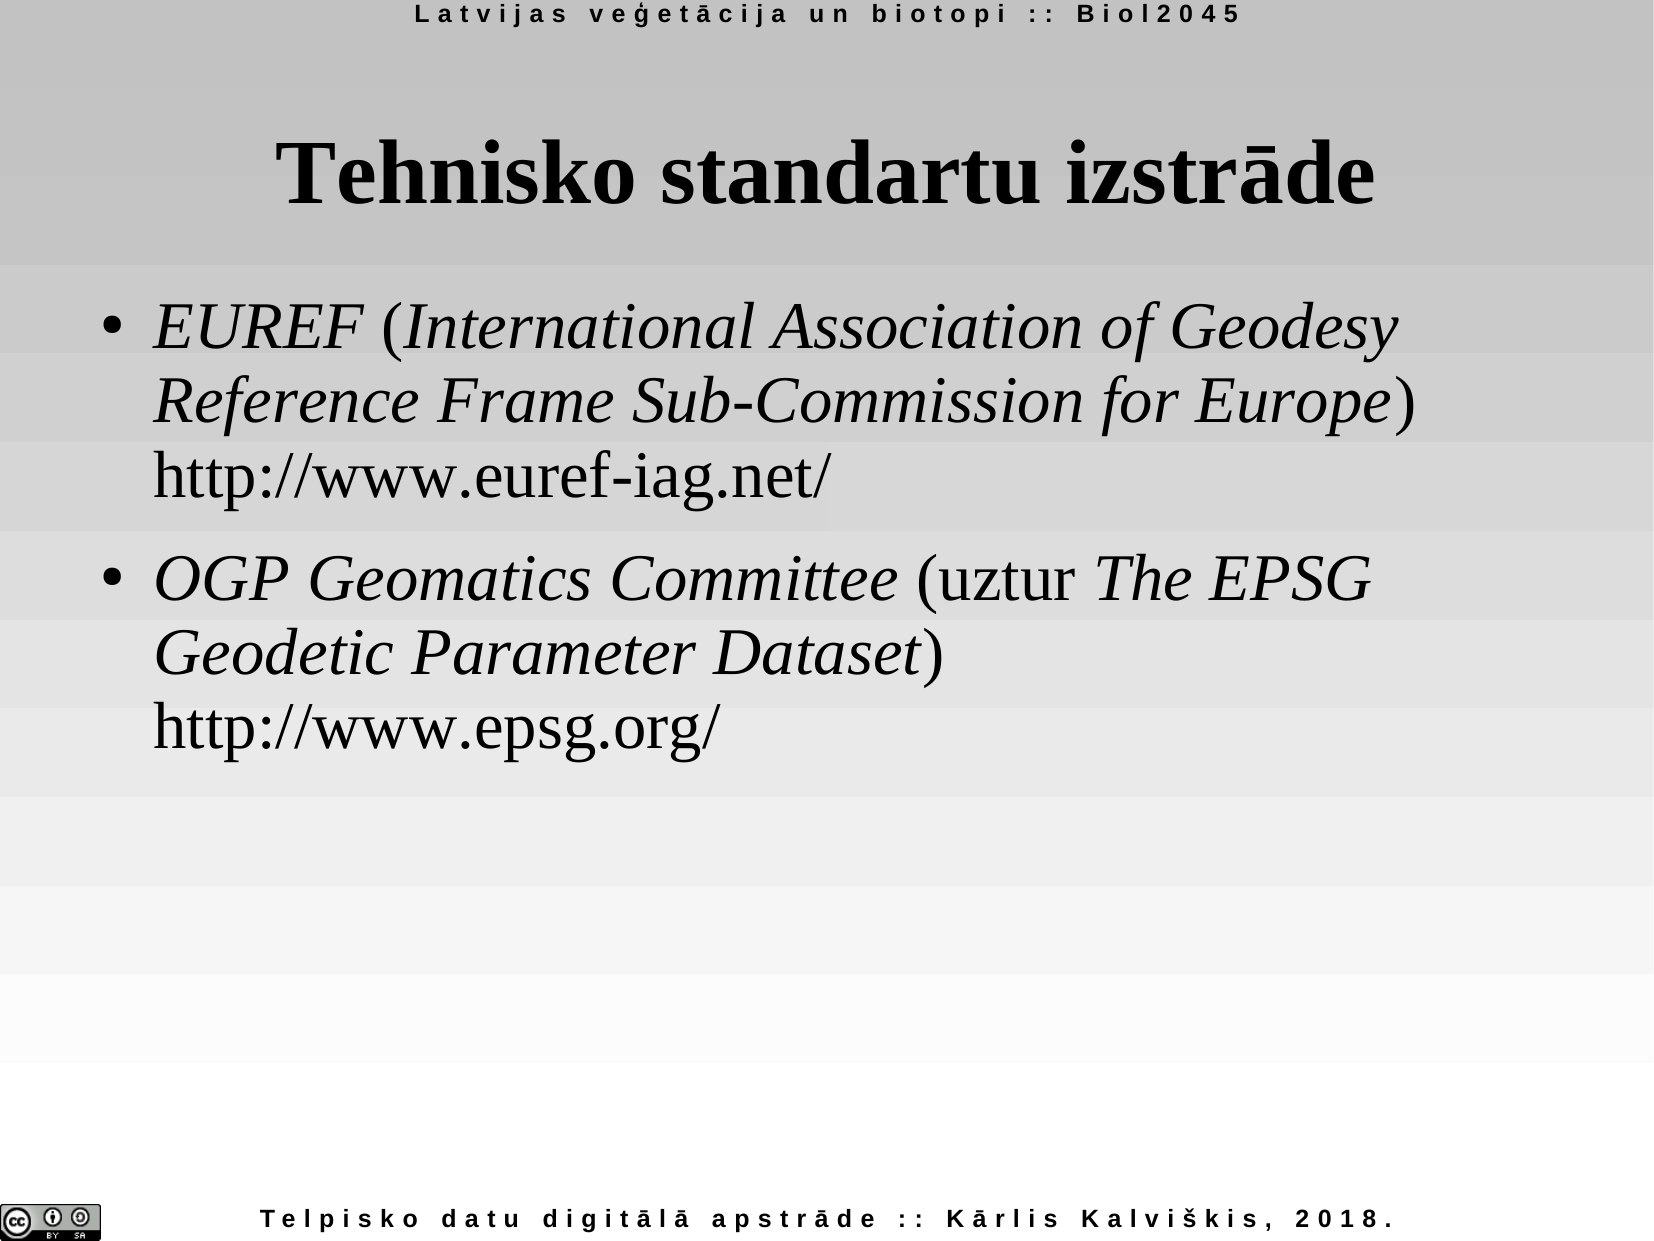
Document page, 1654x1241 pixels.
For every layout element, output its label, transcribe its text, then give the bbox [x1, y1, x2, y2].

picture [0, 0, 1654, 1241]
title Tehnisko standartu izstrāde [29, 49, 1625, 296]
list EUREF (International Association of Geodesy Reference Frame Sub-Commission for Europe) http://www.euref-iag.net/ OGP Geomatics Committee (uztur The EPSG Geodetic Parameter Dataset) http://www.epsg.org/ [82, 289, 1571, 1113]
